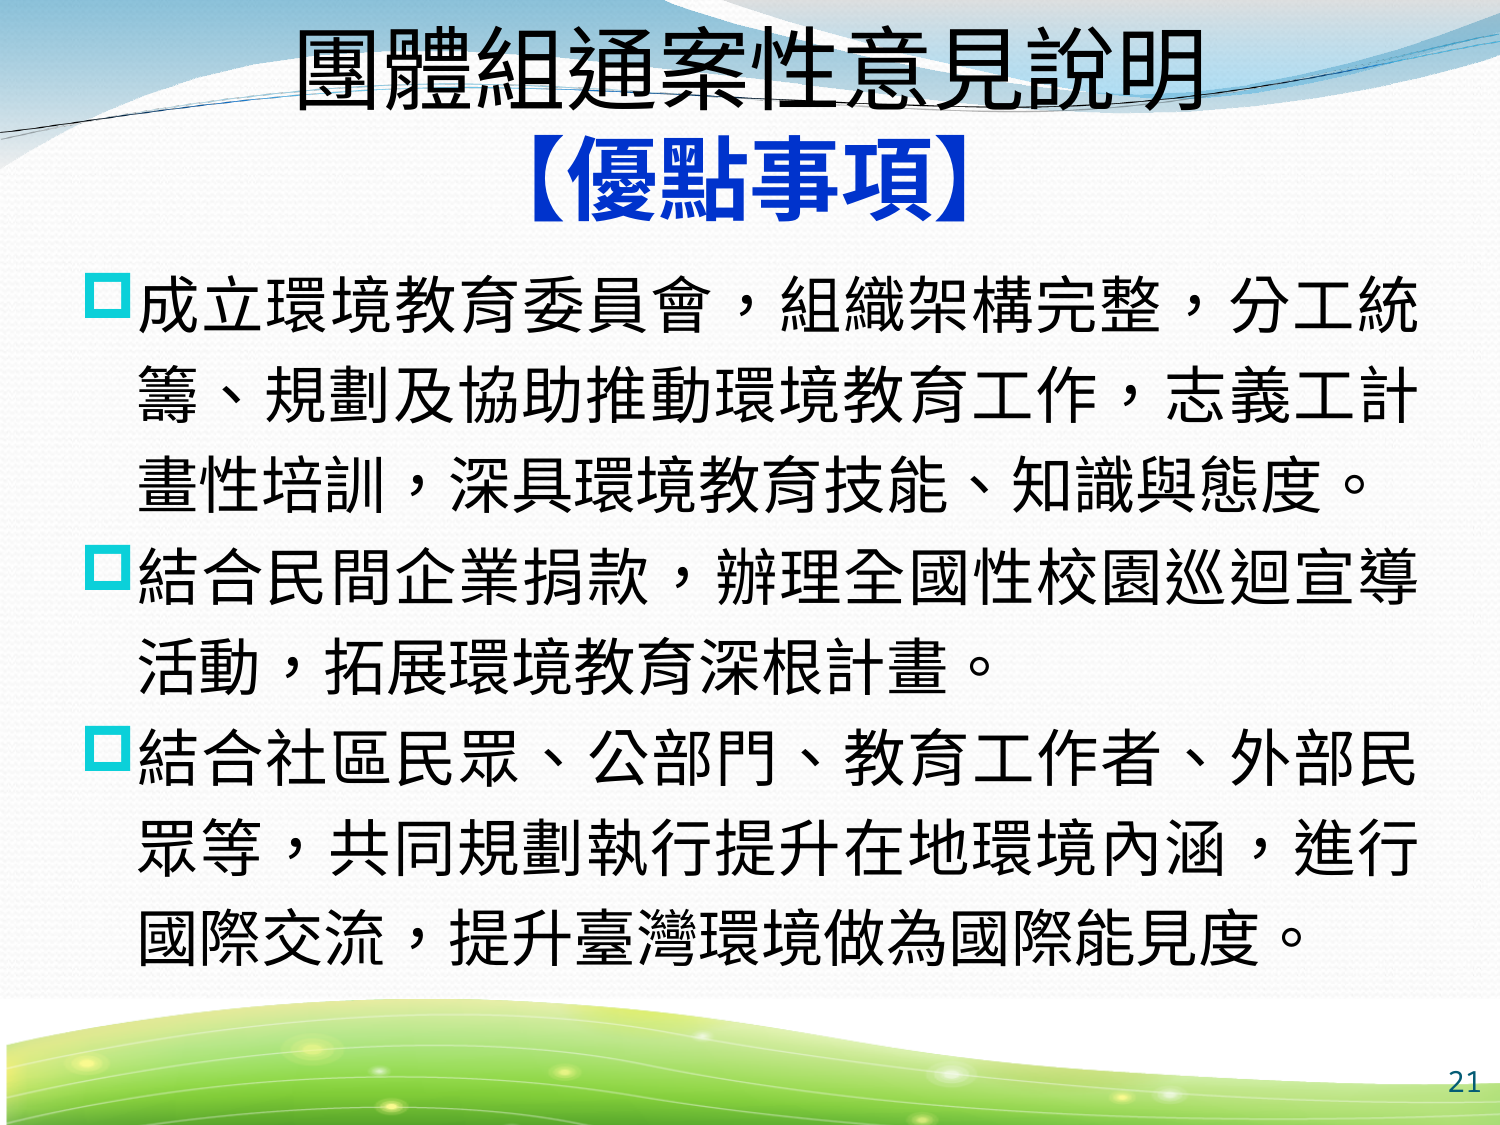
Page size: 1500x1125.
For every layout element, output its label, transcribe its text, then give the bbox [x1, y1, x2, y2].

picture [0, 232, 1500, 1125]
list 成立環境教育委員會，組織架構完整，分工統籌、規劃及協助推動環境教育工作，志義工計畫性培訓，深具環境教育技能、知識與態度。 結合民間企業捐款，辦理全國性校園巡迴宣導活動，拓展環境教育深根計畫。 結合社區民眾、公部門、教育工作者、外部民眾等，共同規劃執行提升在地環境內涵，進行國際交流，提升臺灣環境做為國際能見度。 [64, 243, 1436, 1090]
text_box <編號> [1357, 1042, 1483, 1103]
text_box 團體組通案性意見說明 【優點事項】 [0, 0, 1500, 232]
